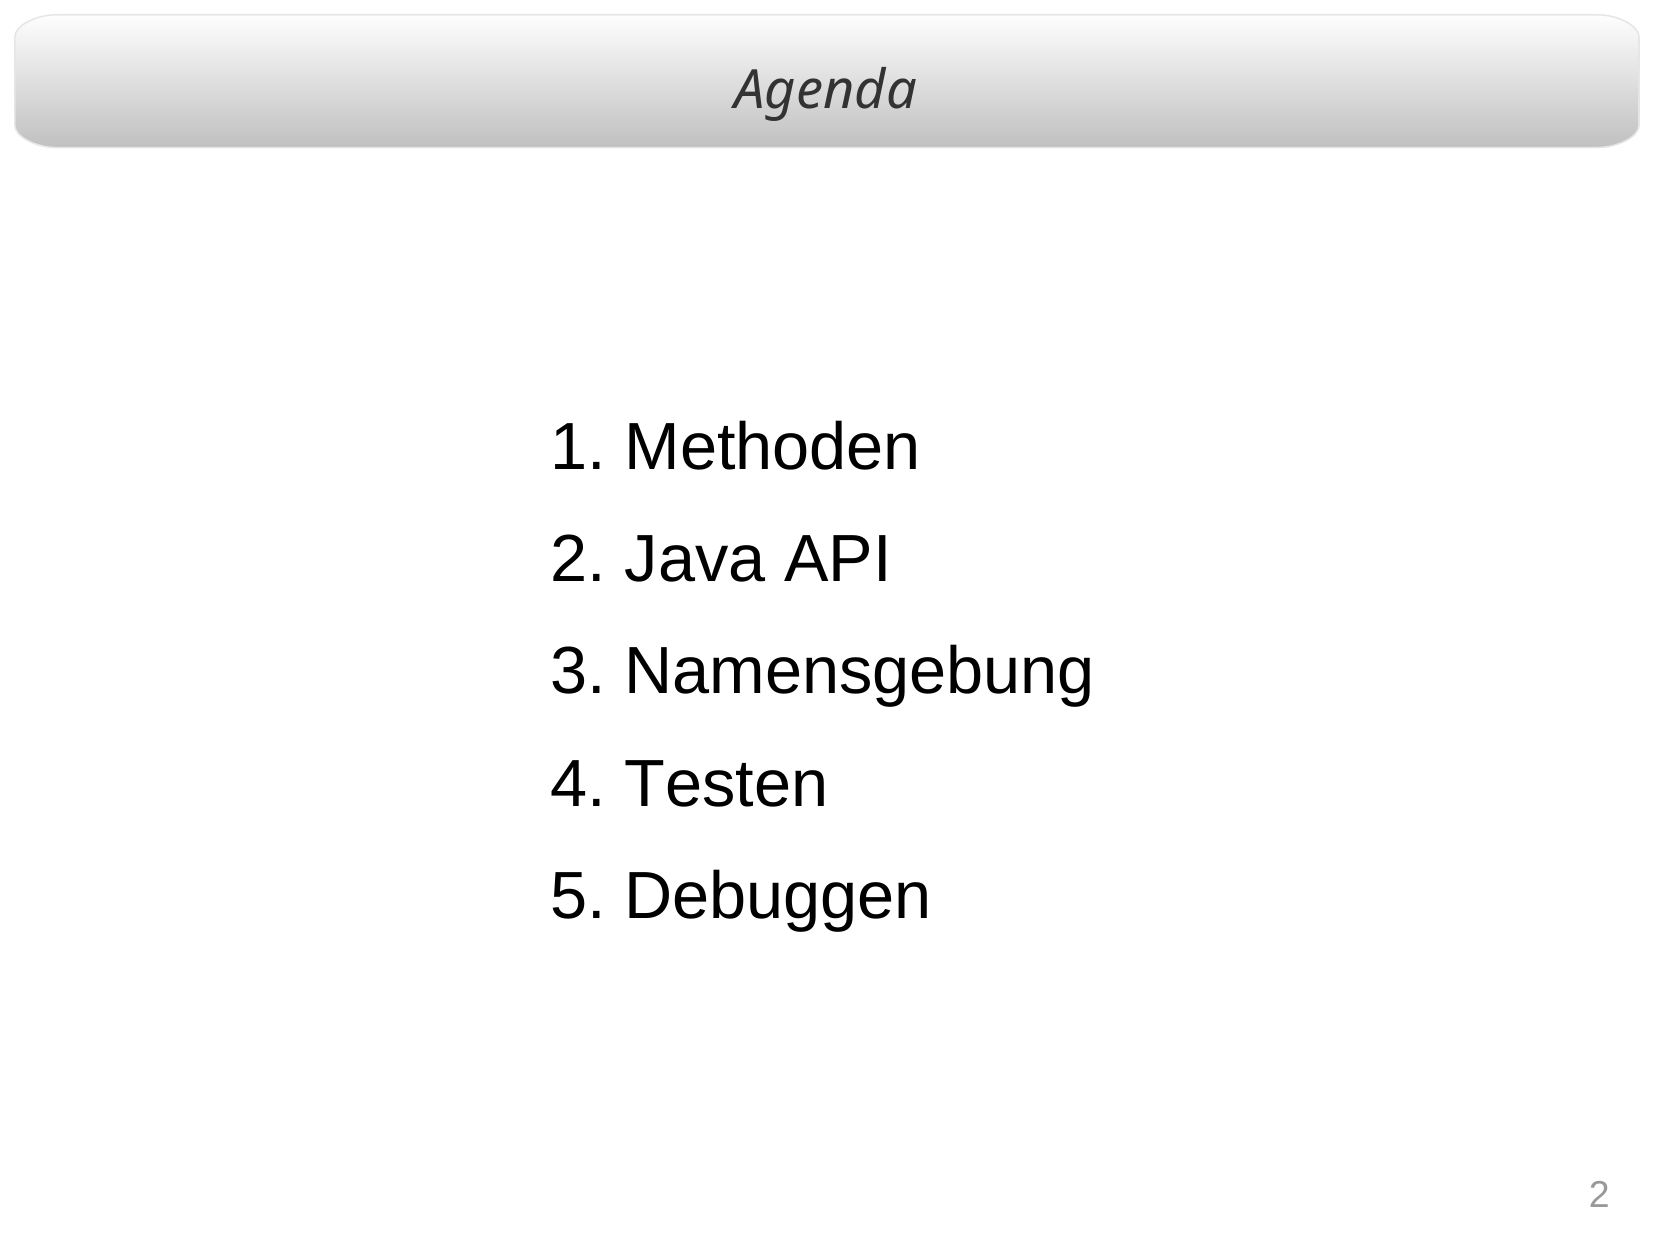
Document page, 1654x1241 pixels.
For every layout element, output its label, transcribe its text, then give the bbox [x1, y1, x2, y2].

title Agenda [29, 36, 1622, 139]
subtitle 1. Methoden 2. Java API 3. Namensgebung 4. Testen 5. Debuggen [550, 358, 1103, 946]
